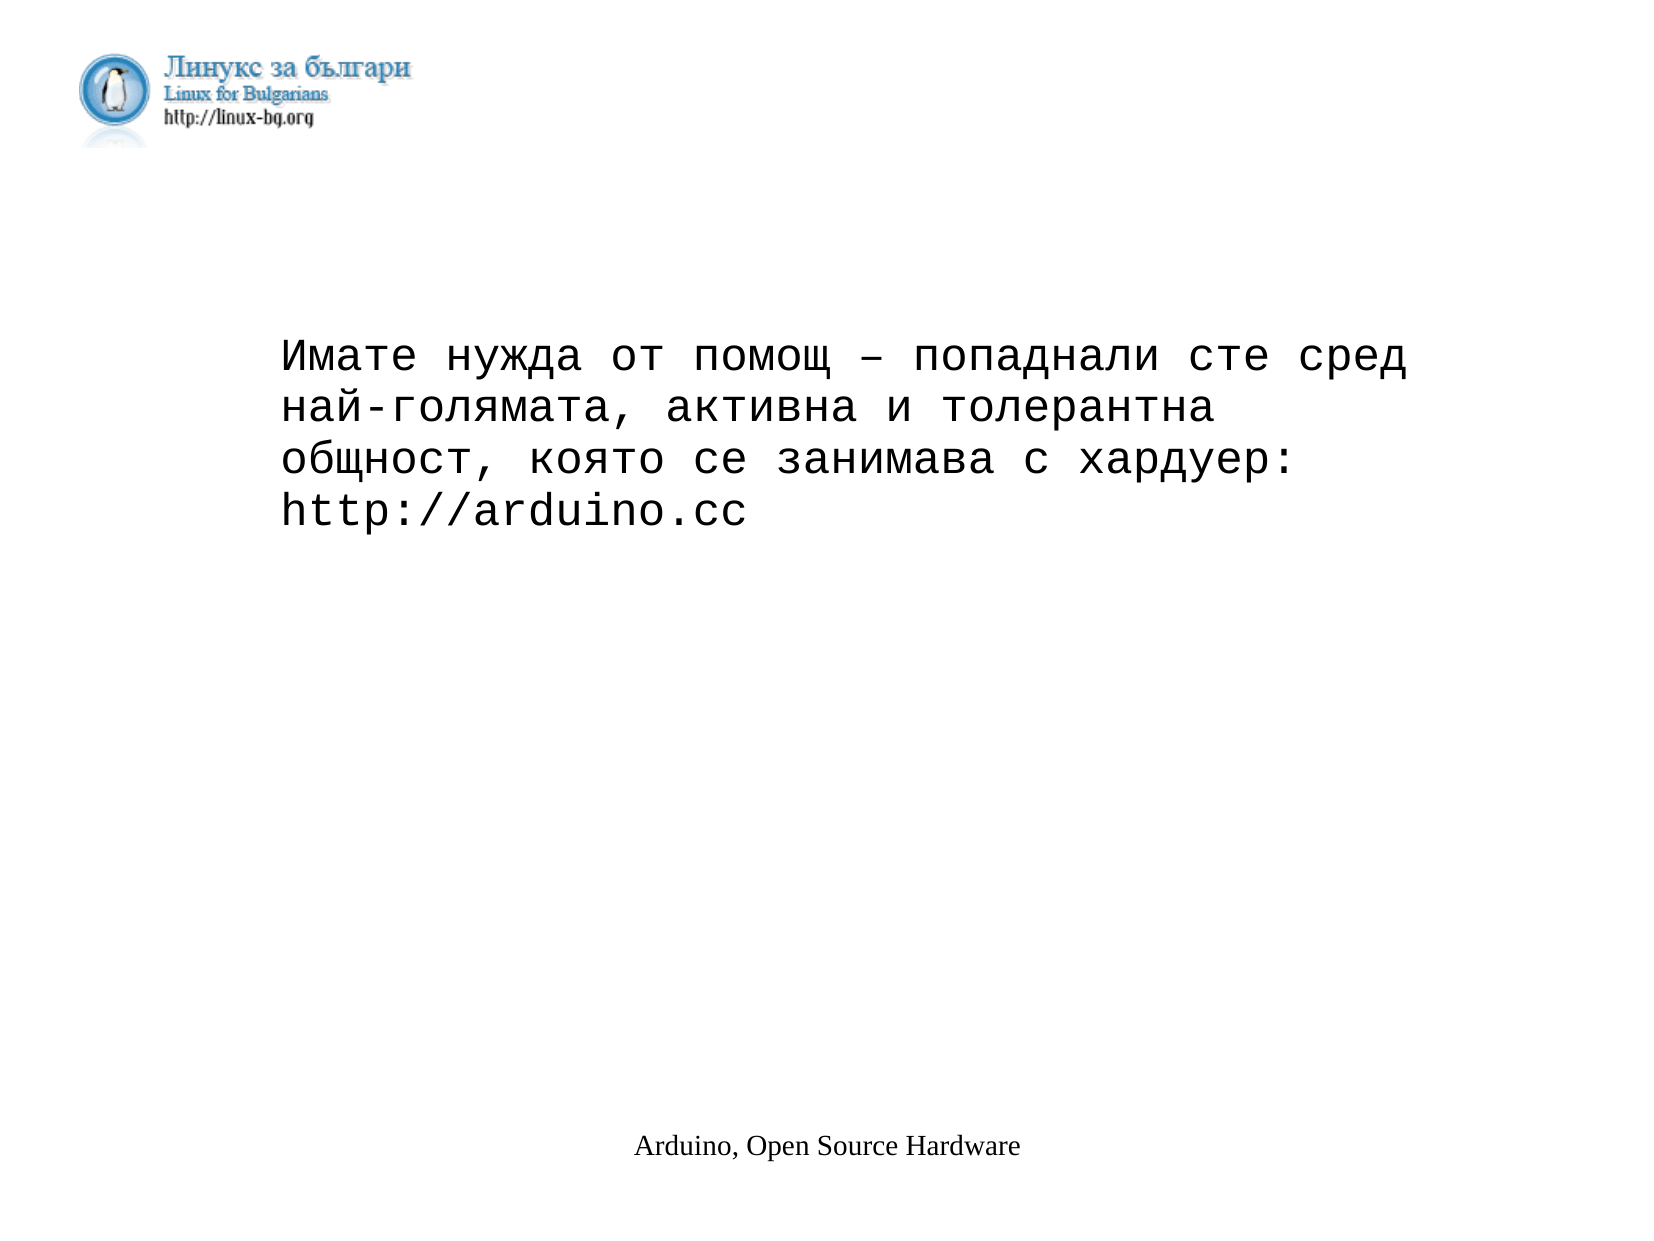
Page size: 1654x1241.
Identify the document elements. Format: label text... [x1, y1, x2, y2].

text_box Имате нужда от помощ – попаднали сте сред най-голямата, активна и толерантна общност, която се занимава с хардуер: http://arduino.cc [265, 324, 1447, 535]
picture [79, 53, 414, 148]
